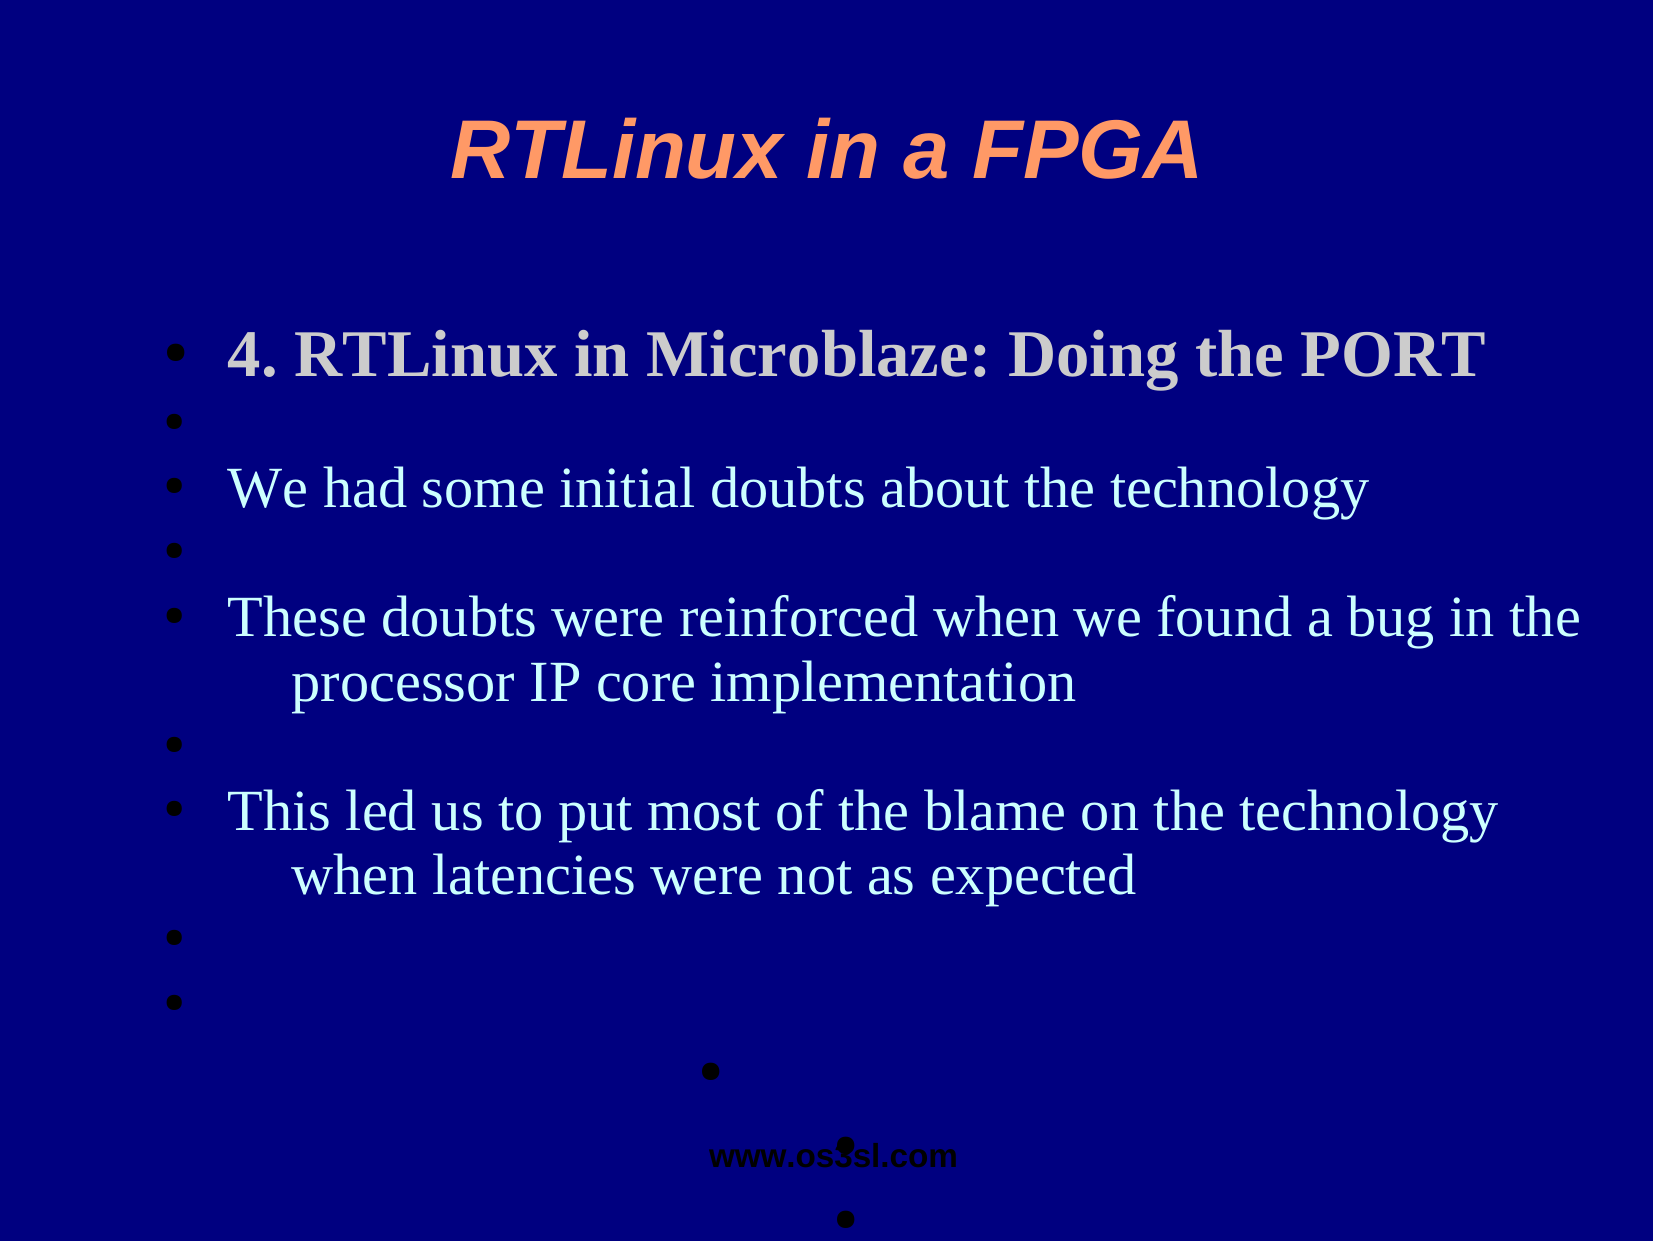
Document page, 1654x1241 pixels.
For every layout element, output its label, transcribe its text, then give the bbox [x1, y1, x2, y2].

title RTLinux in a FPGA [121, 46, 1534, 254]
subtitle 4. RTLinux in Microblaze: Doing the PORT We had some initial doubts about the technology These doubts were reinforced when we found a bug in the processor IP core implementation This led us to put most of the blame on the technology when latencies were not as expected [150, 270, 1589, 1241]
text_box www.os3sl.com [709, 1137, 959, 1199]
